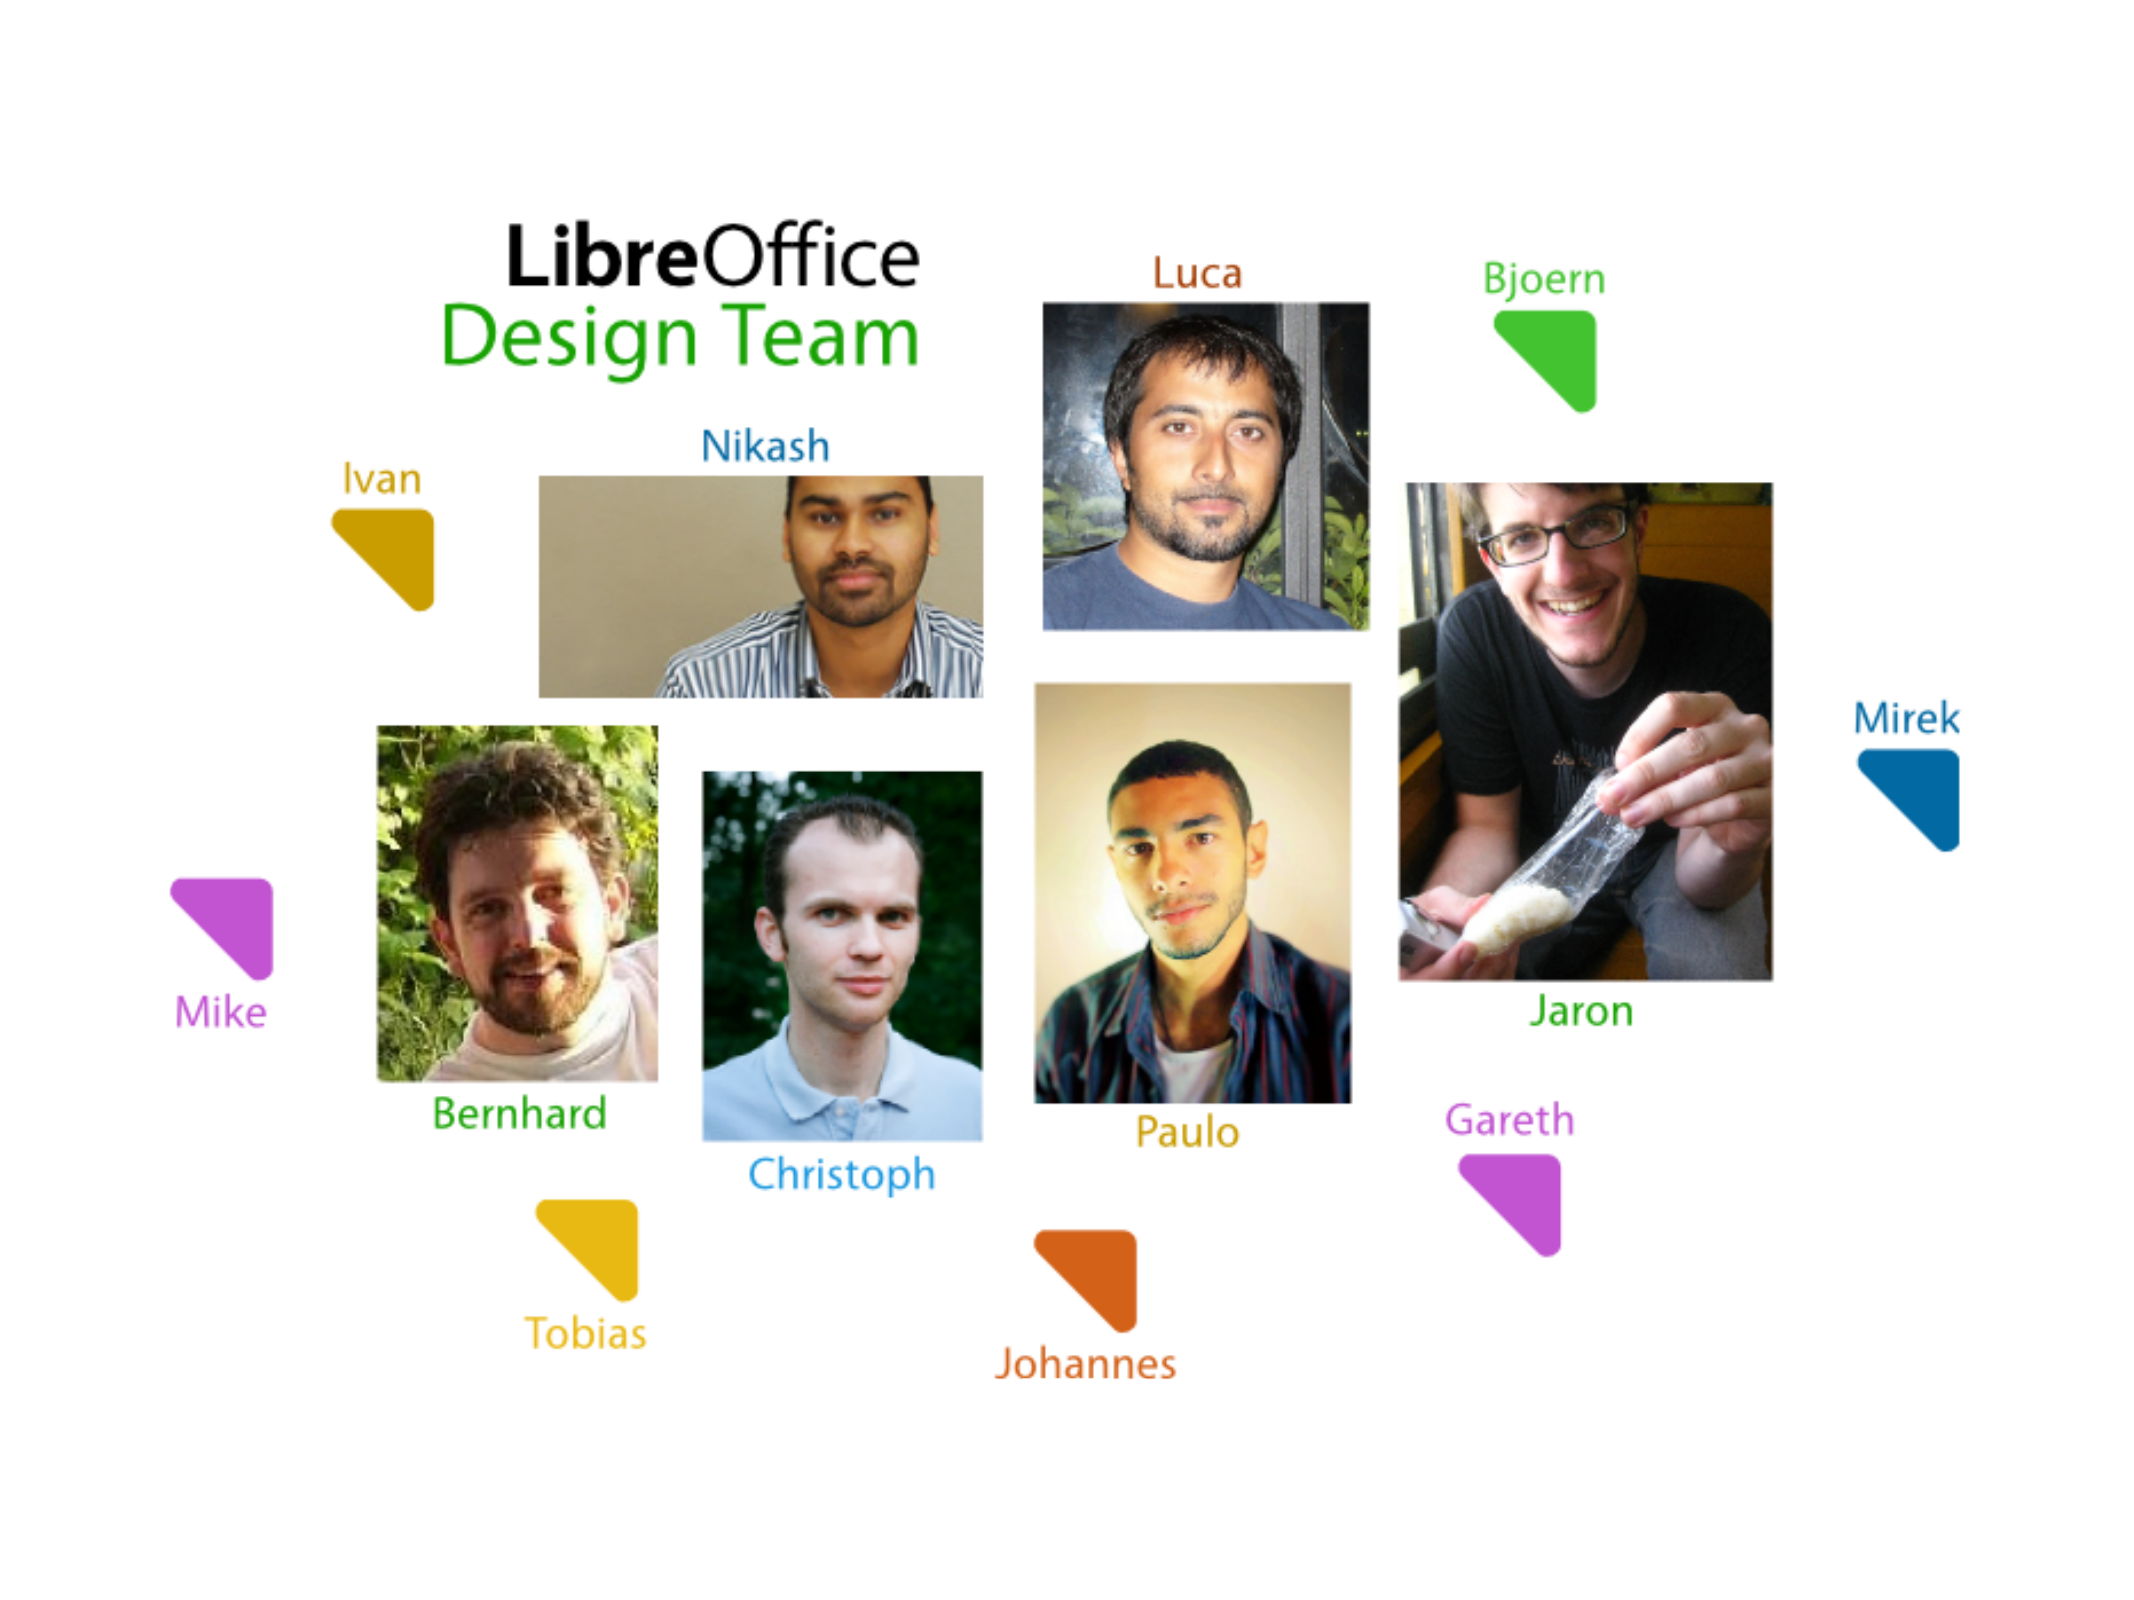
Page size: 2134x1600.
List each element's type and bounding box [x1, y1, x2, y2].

picture [125, 174, 2008, 1426]
